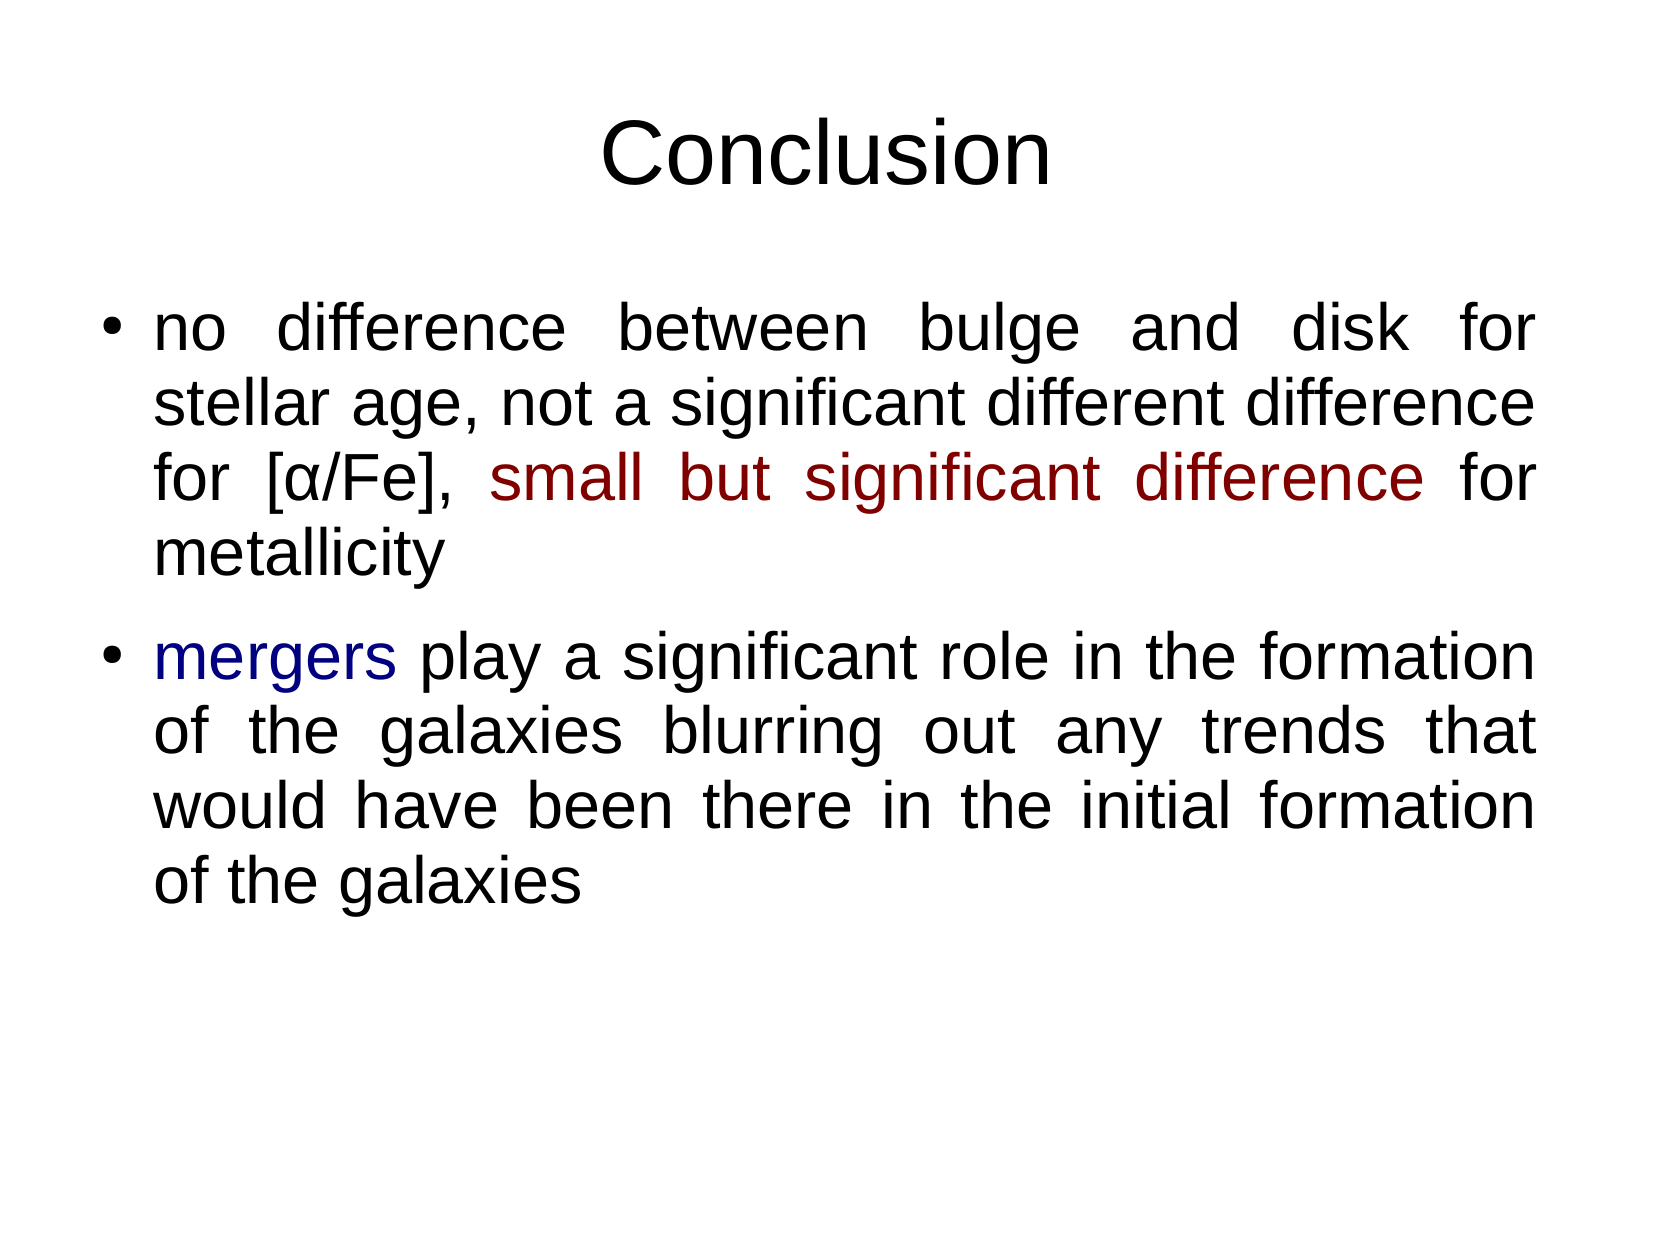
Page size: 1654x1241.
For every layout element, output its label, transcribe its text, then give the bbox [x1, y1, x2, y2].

list no difference between bulge and disk for stellar age, not a significant different difference for [α/Fe], small but significant difference for metallicity mergers play a significant role in the formation of the galaxies blurring out any trends that would have been there in the initial formation of the galaxies [82, 290, 1538, 1010]
title Conclusion [82, 49, 1571, 257]
